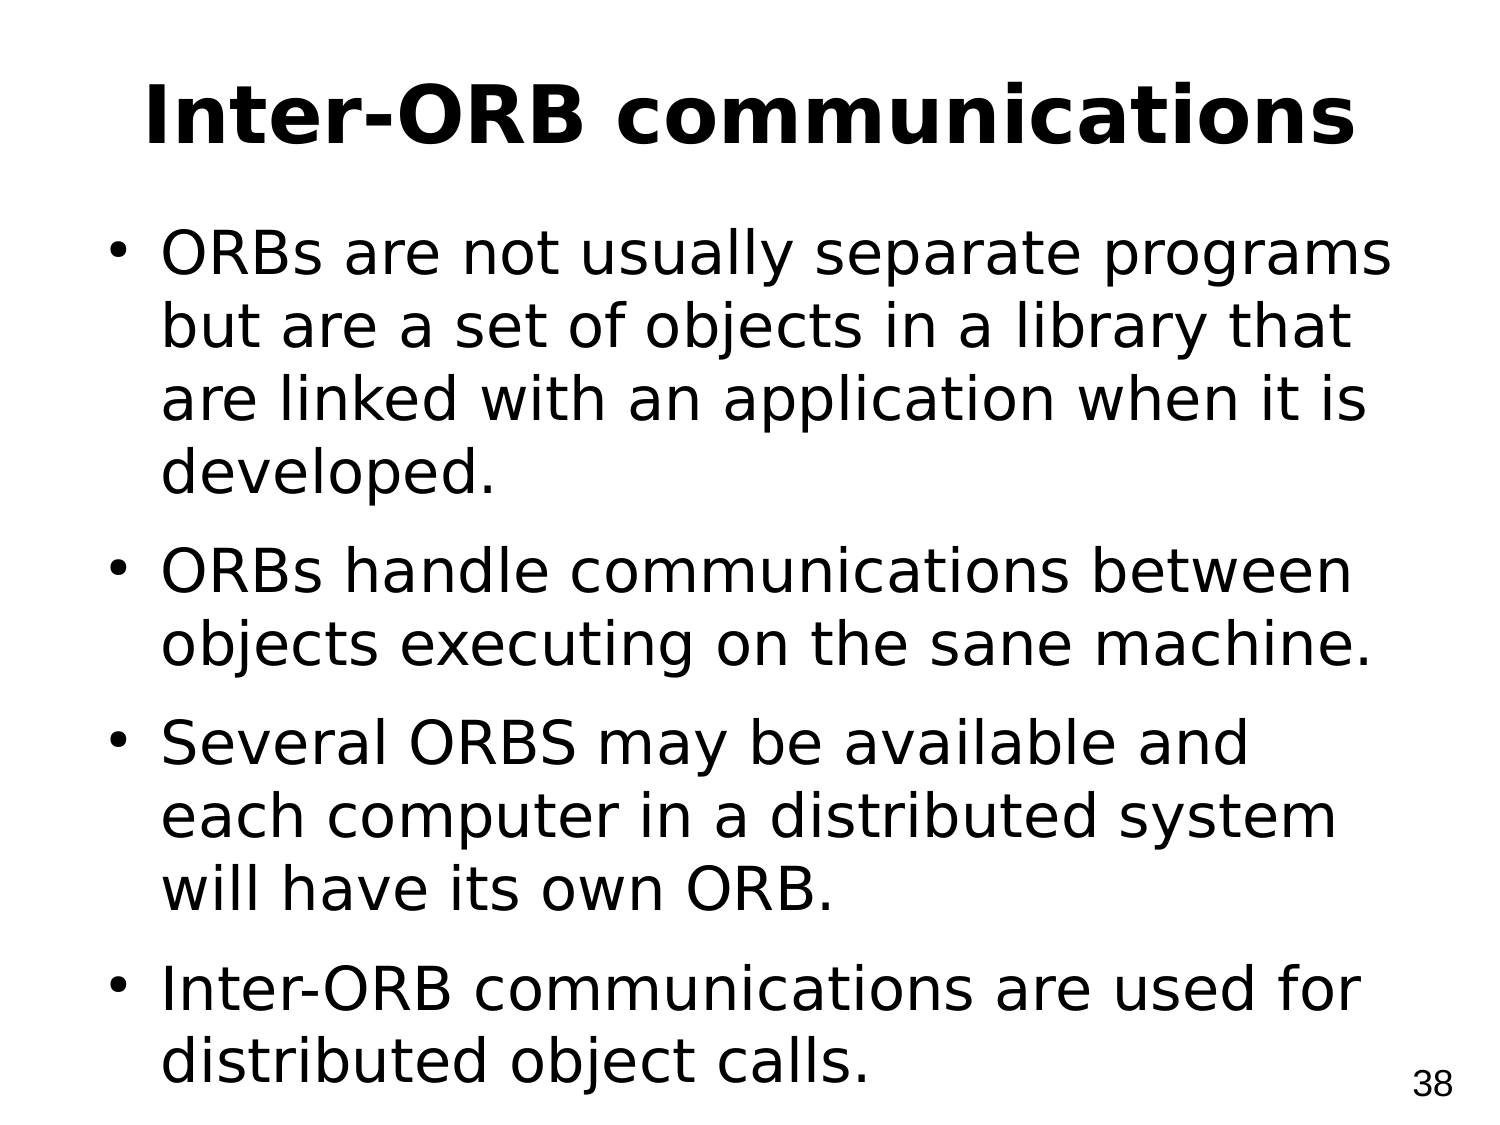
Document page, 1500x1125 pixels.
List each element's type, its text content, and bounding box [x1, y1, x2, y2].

title Inter-ORB communications [75, 44, 1425, 177]
list ORBs are not usually separate programs but are a set of objects in a library that are linked with an application when it is developed. ORBs handle communications between objects executing on the sane machine. Several ORBS may be available and each computer in a distributed system will have its own ORB. Inter-ORB communications are used for distributed object calls. [75, 206, 1425, 1093]
